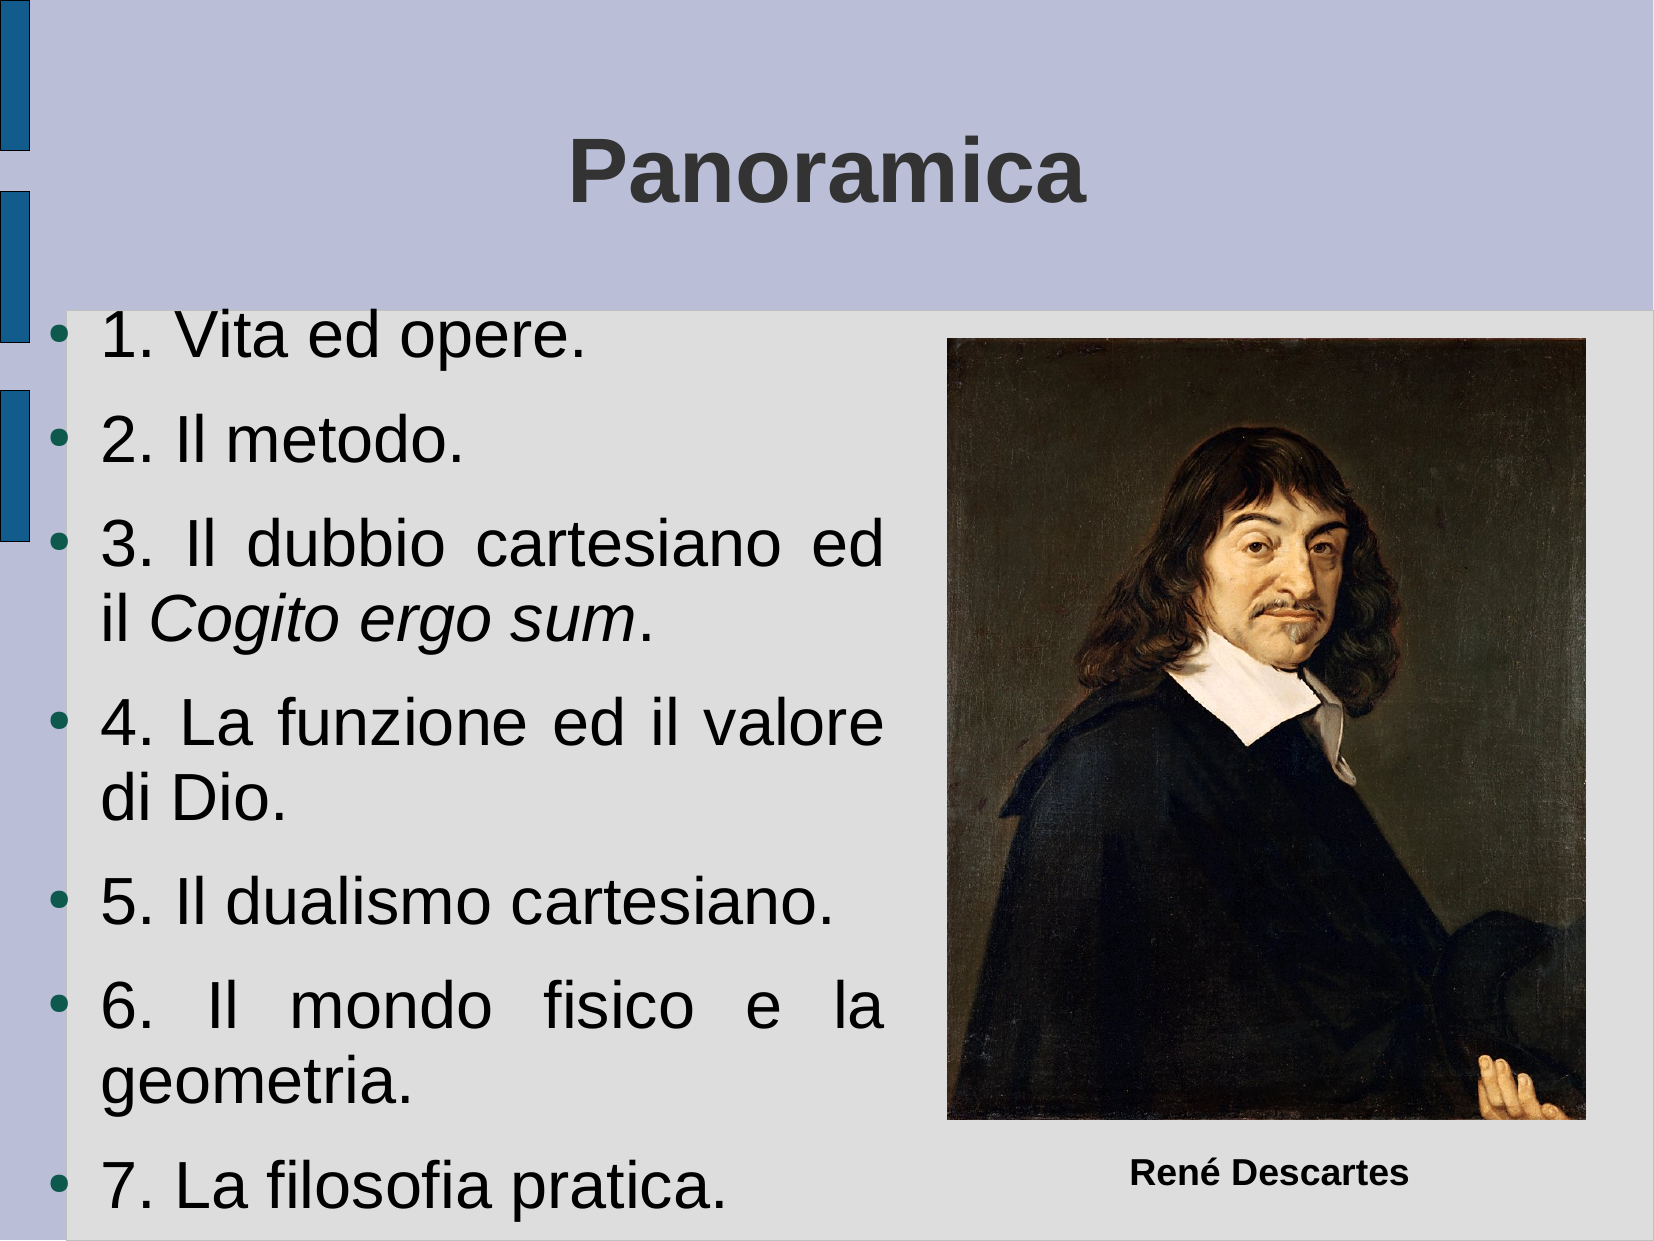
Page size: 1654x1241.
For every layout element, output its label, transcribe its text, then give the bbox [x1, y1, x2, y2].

text_box René Descartes [974, 1151, 1565, 1195]
picture [947, 338, 1586, 1121]
list 1. Vita ed opere. 2. Il metodo. 3. Il dubbio cartesiano ed il Cogito ergo sum. 4. La funzione ed il valore di Dio. 5. Il dualismo cartesiano. 6. Il mondo fisico e la geometria. 7. La filosofia pratica. [29, 297, 886, 1223]
title Panoramica [121, 67, 1534, 275]
